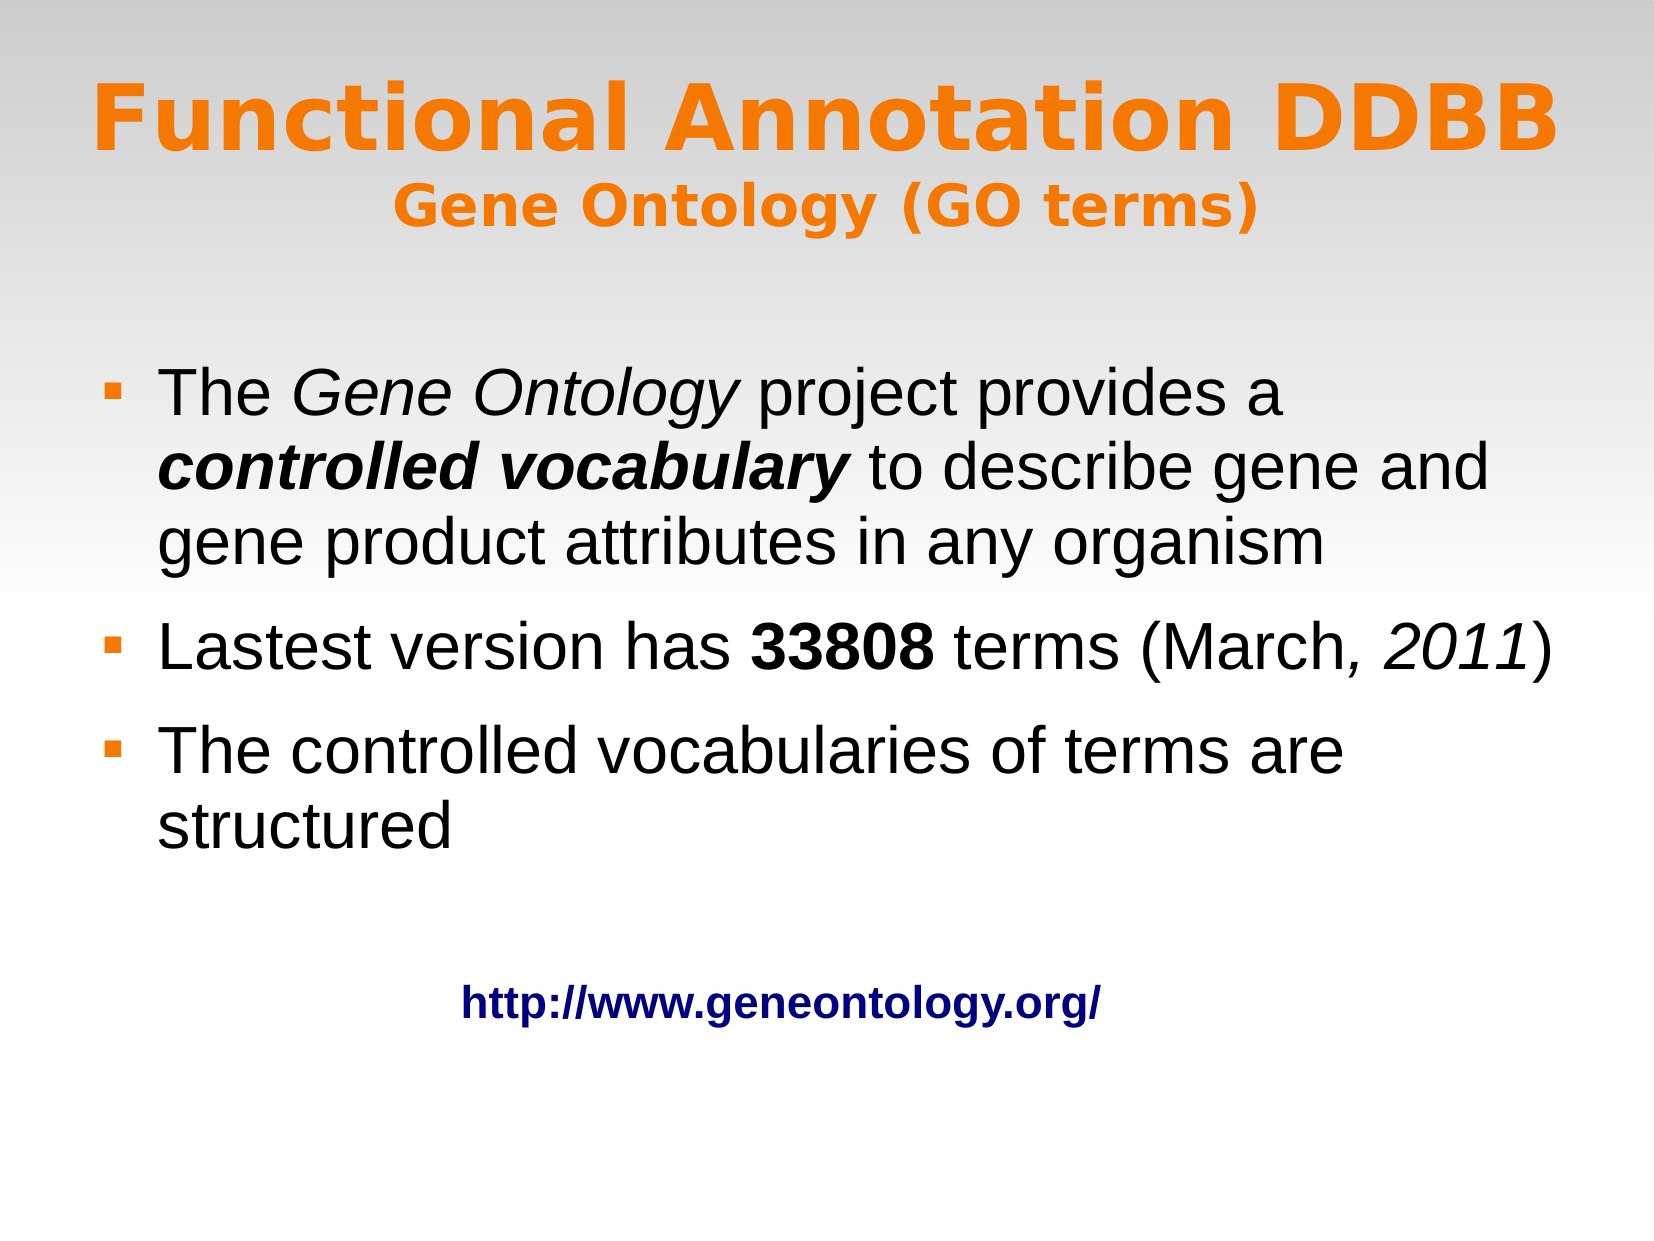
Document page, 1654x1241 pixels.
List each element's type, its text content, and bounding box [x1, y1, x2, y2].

title Functional Annotation DDBB Gene Ontology (GO terms) [82, 49, 1571, 257]
text_box http://www.geneontology.org/ [445, 969, 1226, 1056]
list The Gene Ontology project provides a controlled vocabulary to describe gene and gene product attributes in any organism Lastest version has 33808 terms (March, 2011) The controlled vocabularies of terms are structured [86, 354, 1576, 863]
